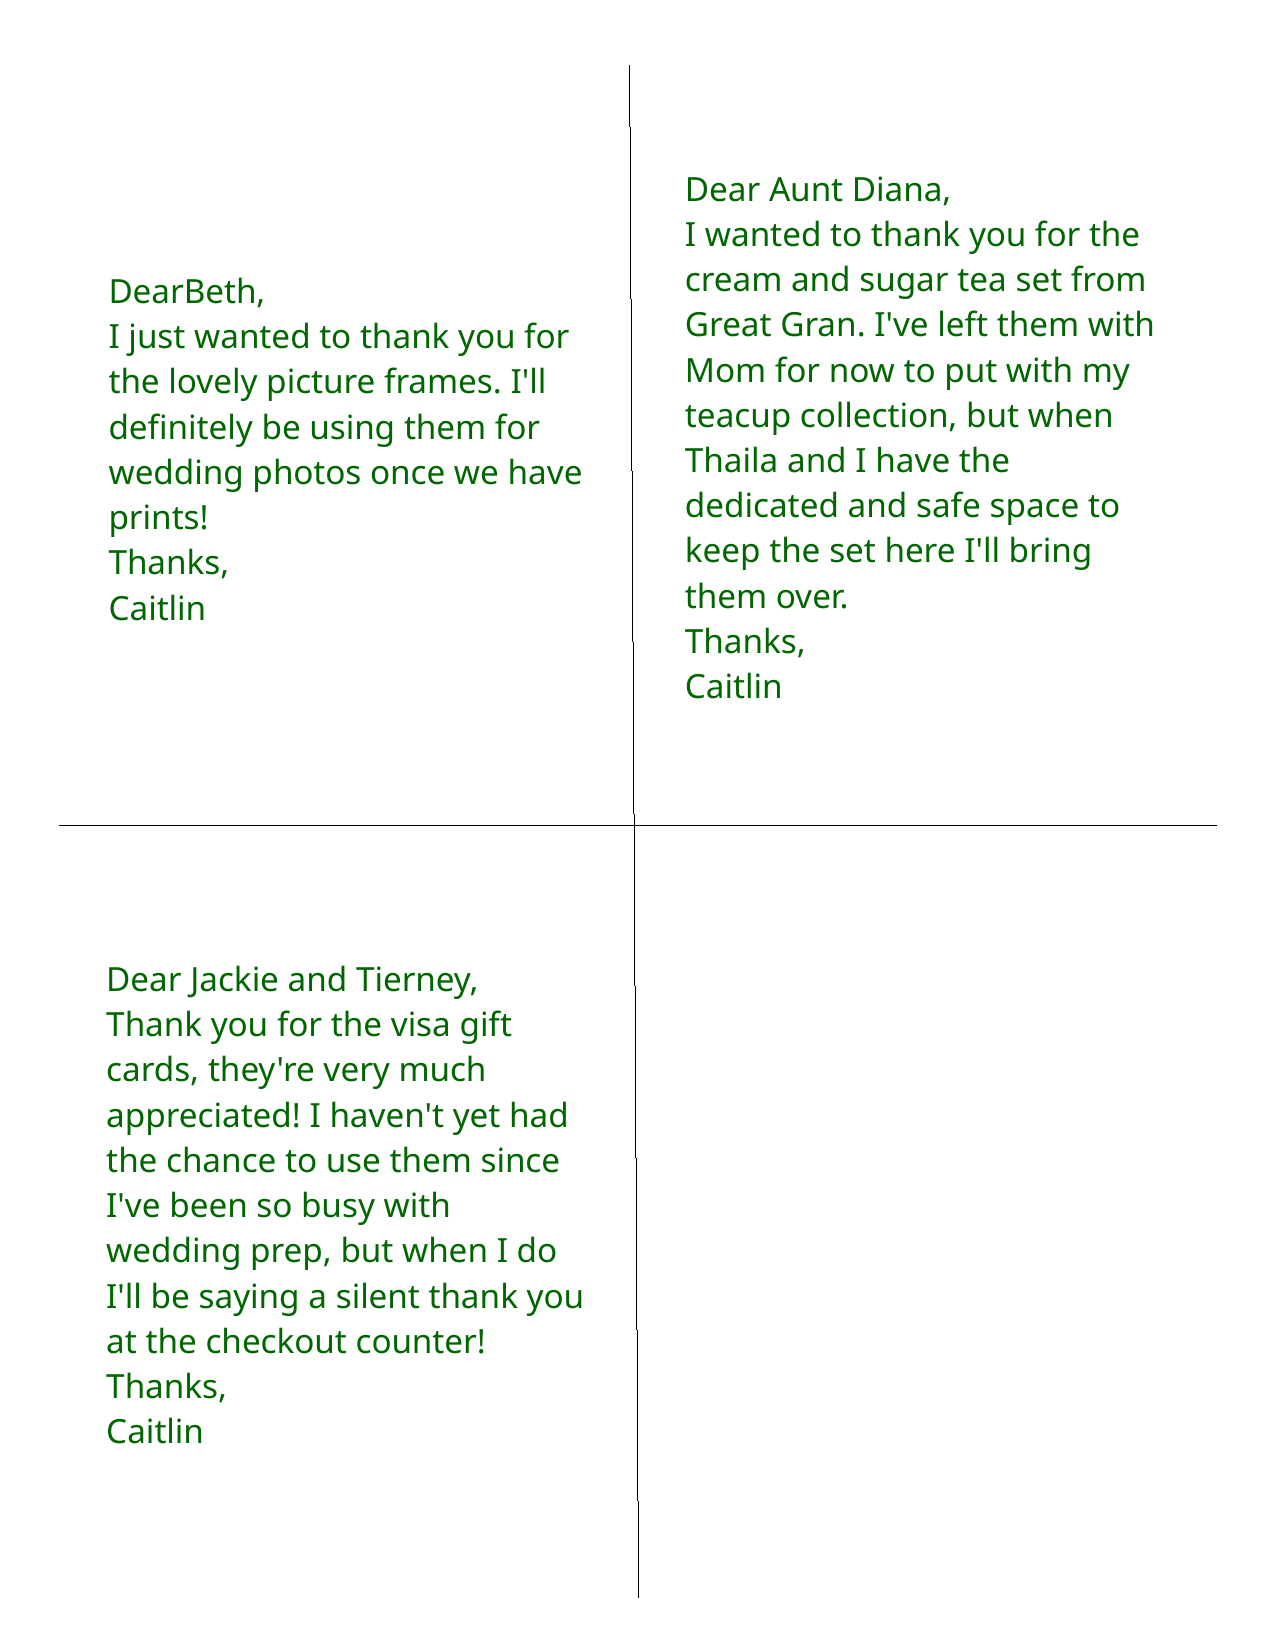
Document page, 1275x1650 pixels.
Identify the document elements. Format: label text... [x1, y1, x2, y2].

text_box DearBeth, I just wanted to thank you for the lovely picture frames. I'll definitely be using them for wedding photos once we have prints! Thanks, Caitlin [108, 94, 593, 804]
text_box Dear Jackie and Tierney, Thank you for the visa gift cards, they're very much appreciated! I haven't yet had the chance to use them since I've been so busy with wedding prep, but when I do I'll be saying a silent thank you at the checkout counter! Thanks, Caitlin [106, 850, 591, 1560]
text_box Dear Aunt Diana, I wanted to thank you for the cream and sugar tea set from Great Gran. I've left them with Mom for now to put with my teacup collection, but when Thaila and I have the dedicated and safe space to keep the set here I'll bring them over. Thanks, Caitlin [685, 82, 1170, 792]
